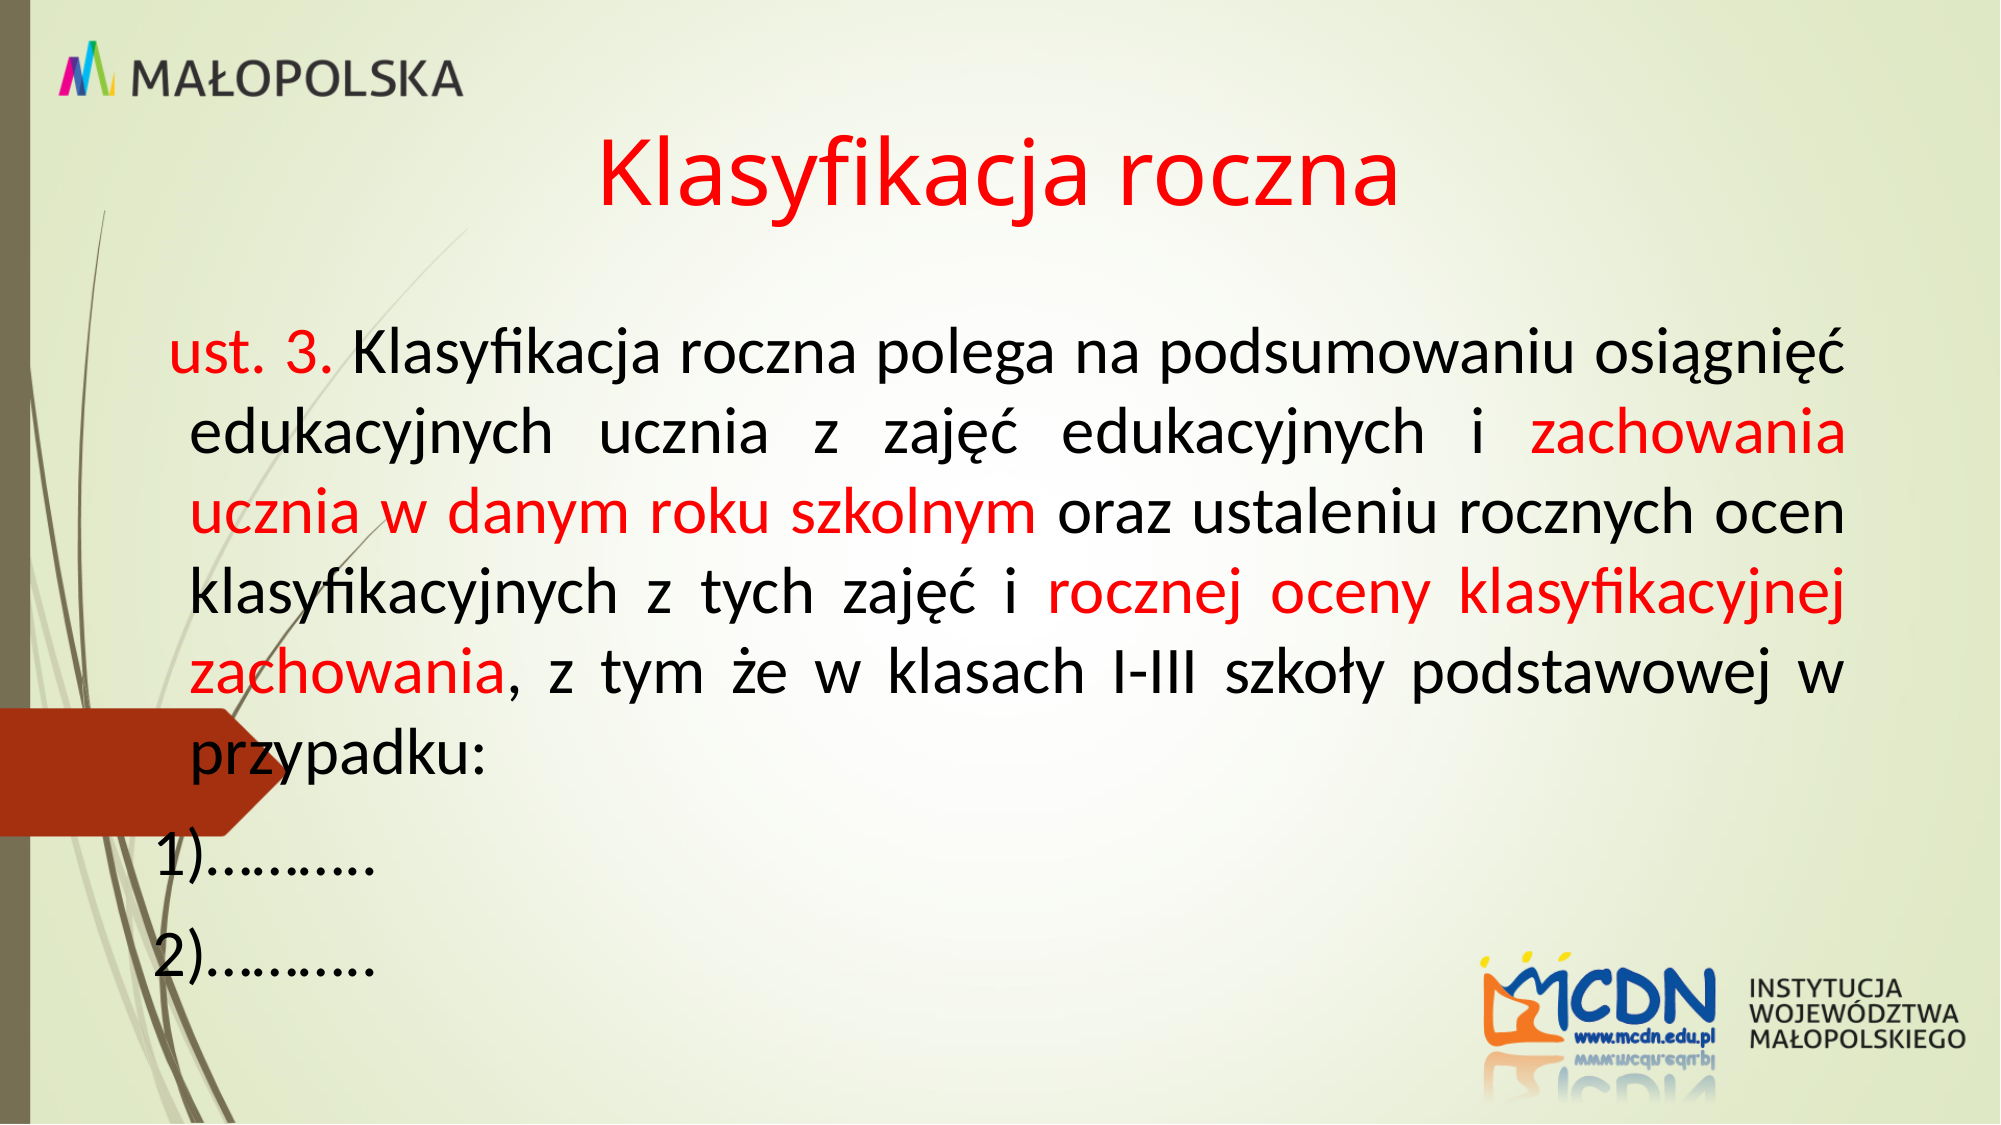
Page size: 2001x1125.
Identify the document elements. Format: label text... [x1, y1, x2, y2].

picture [0, 0, 2001, 1125]
title Klasyfikacja roczna [137, 59, 1863, 278]
list ust. 3. Klasyfikacja roczna polega na podsumowaniu osiągnięć edukacyjnych ucznia z zajęć edukacyjnych i zachowania ucznia w danym roku szkolnym oraz ustaleniu rocznych ocen klasyfikacyjnych z tych zajęć i rocznej oceny klasyfikacyjnej zachowania, z tym że w klasach I-III szkoły podstawowej w przypadku: 1)……….. 2)……….. [137, 299, 1863, 1074]
